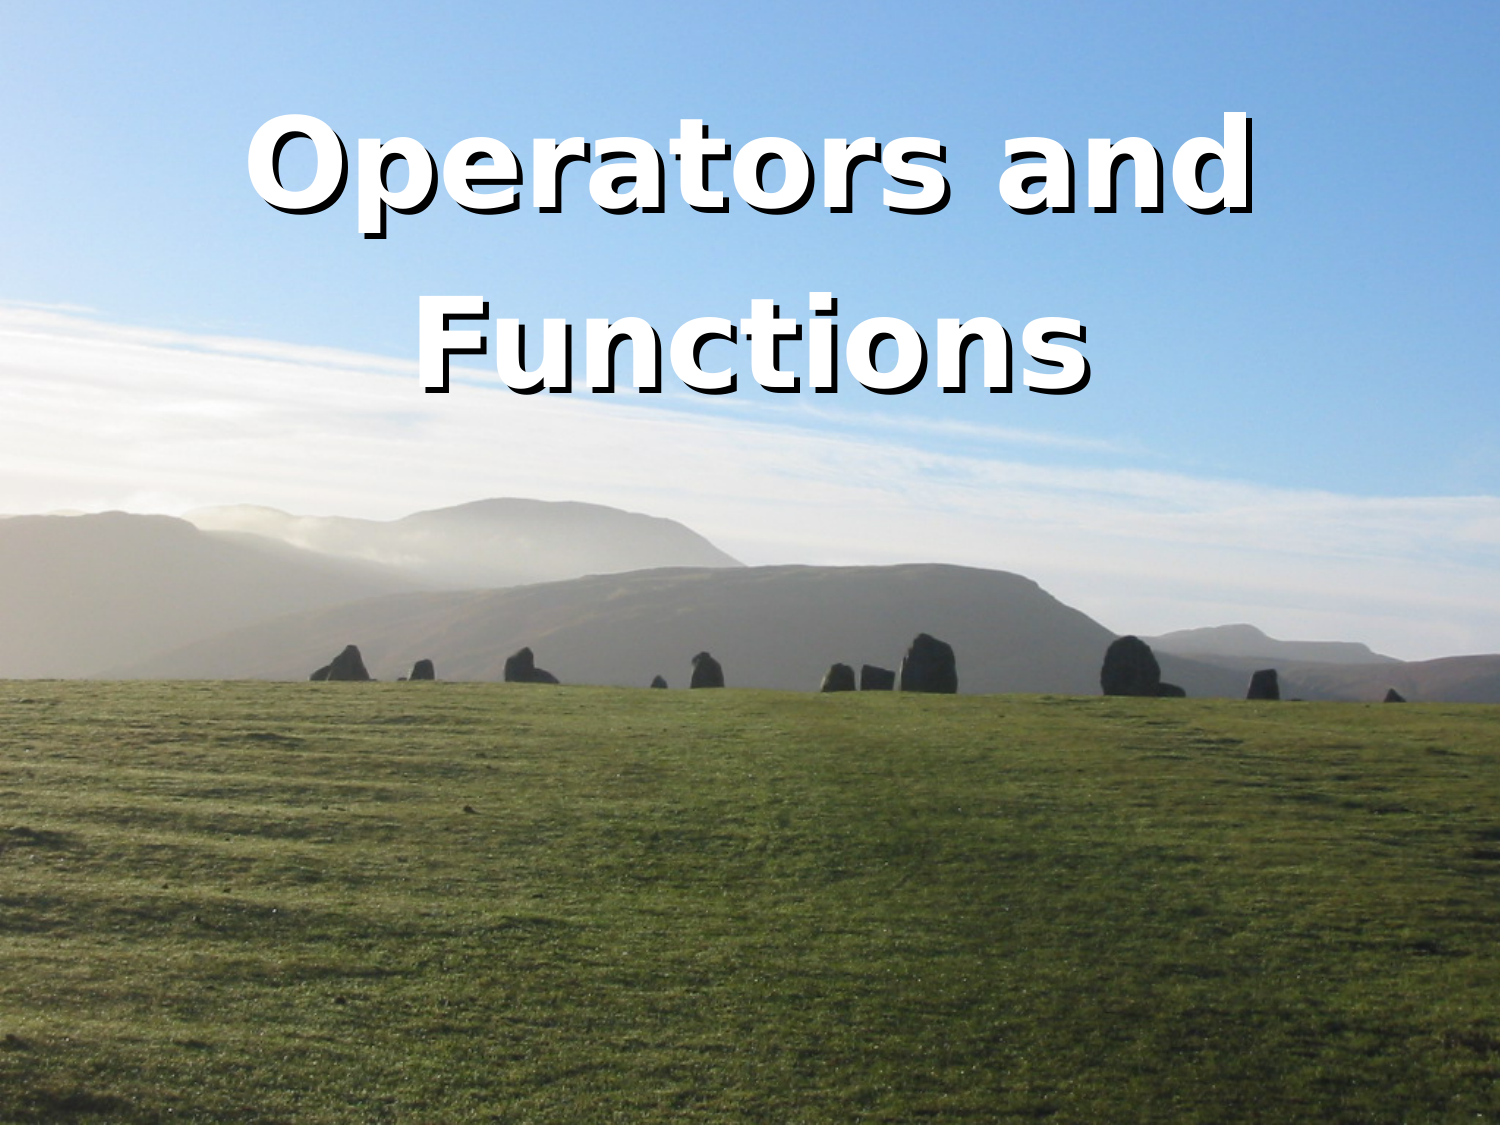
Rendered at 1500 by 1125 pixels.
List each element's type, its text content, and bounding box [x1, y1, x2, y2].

picture [0, 0, 1500, 1125]
title Operators and Functions [112, 83, 1388, 425]
